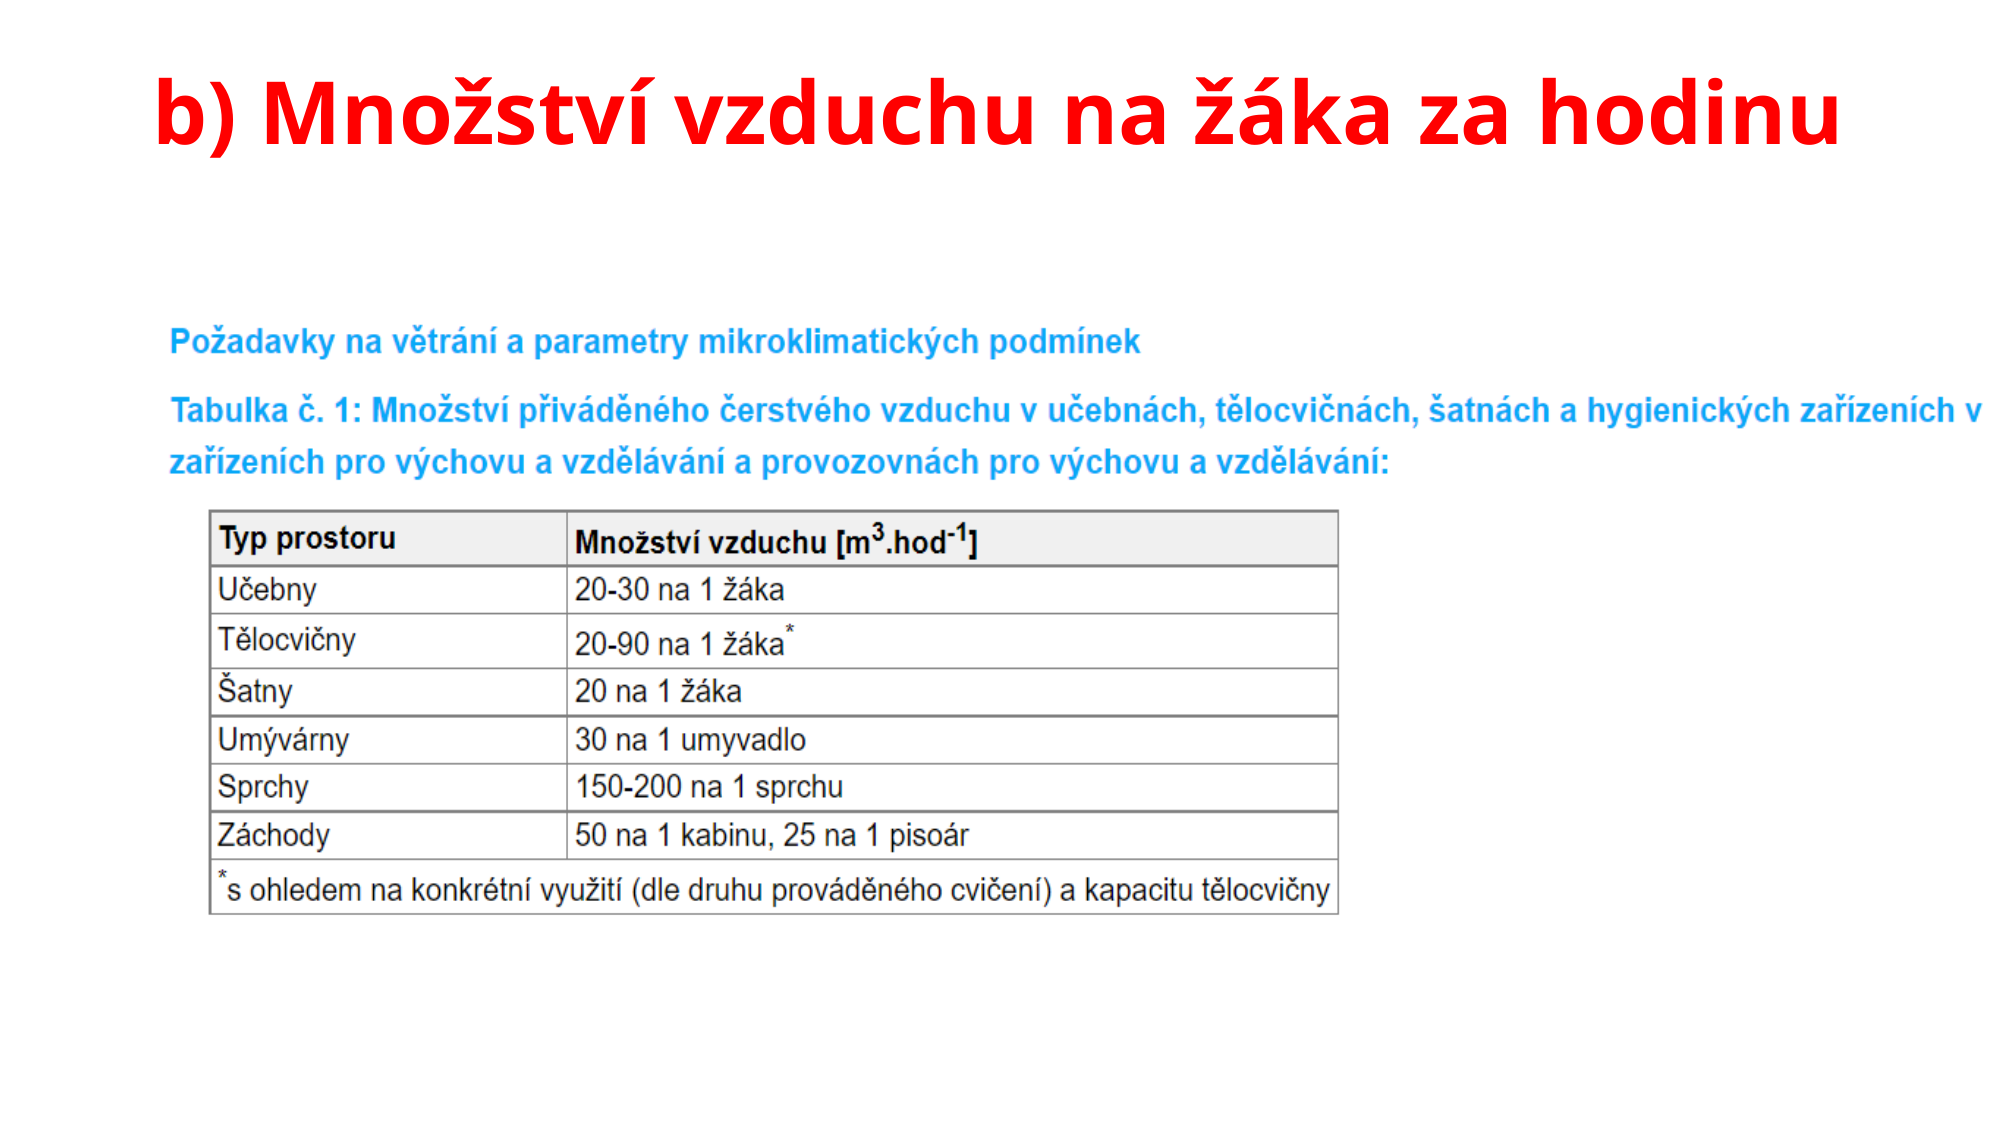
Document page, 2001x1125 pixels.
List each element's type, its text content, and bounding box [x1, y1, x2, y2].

picture [137, 308, 2000, 926]
title b) Množství vzduchu na žáka za hodinu [137, 59, 1863, 278]
